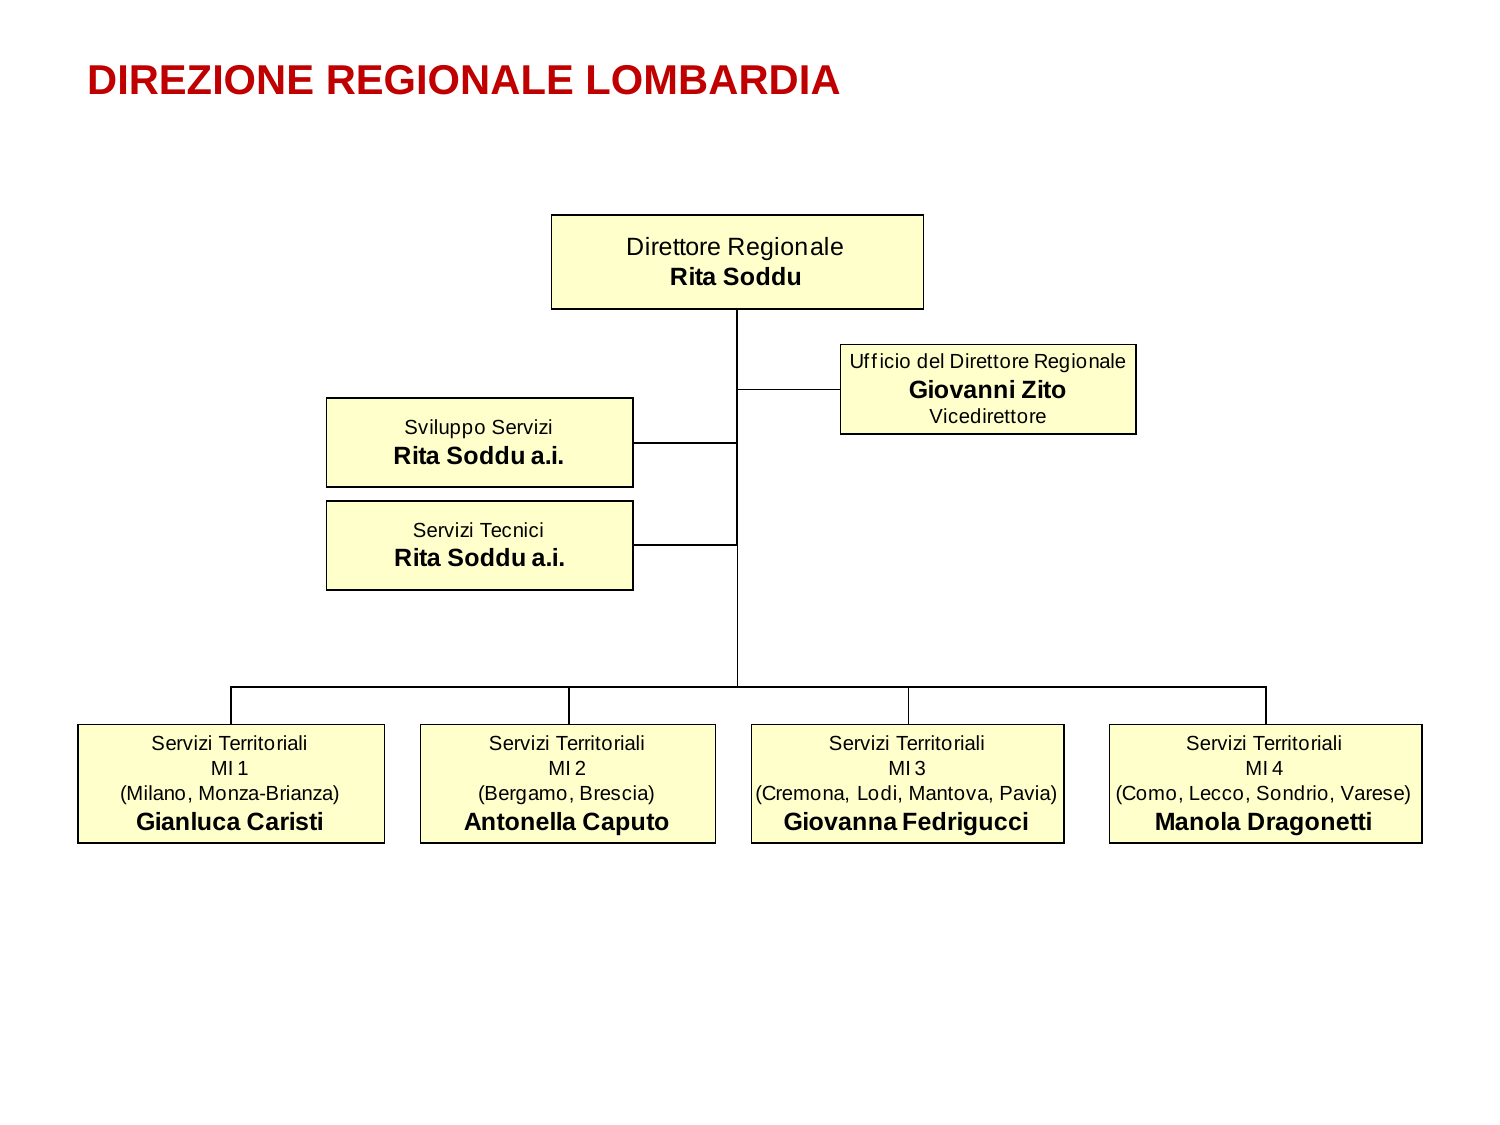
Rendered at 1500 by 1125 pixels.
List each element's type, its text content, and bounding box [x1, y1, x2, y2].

title DIREZIONE REGIONALE LOMBARDIA [72, 45, 1462, 128]
picture [75, 212, 1425, 844]
